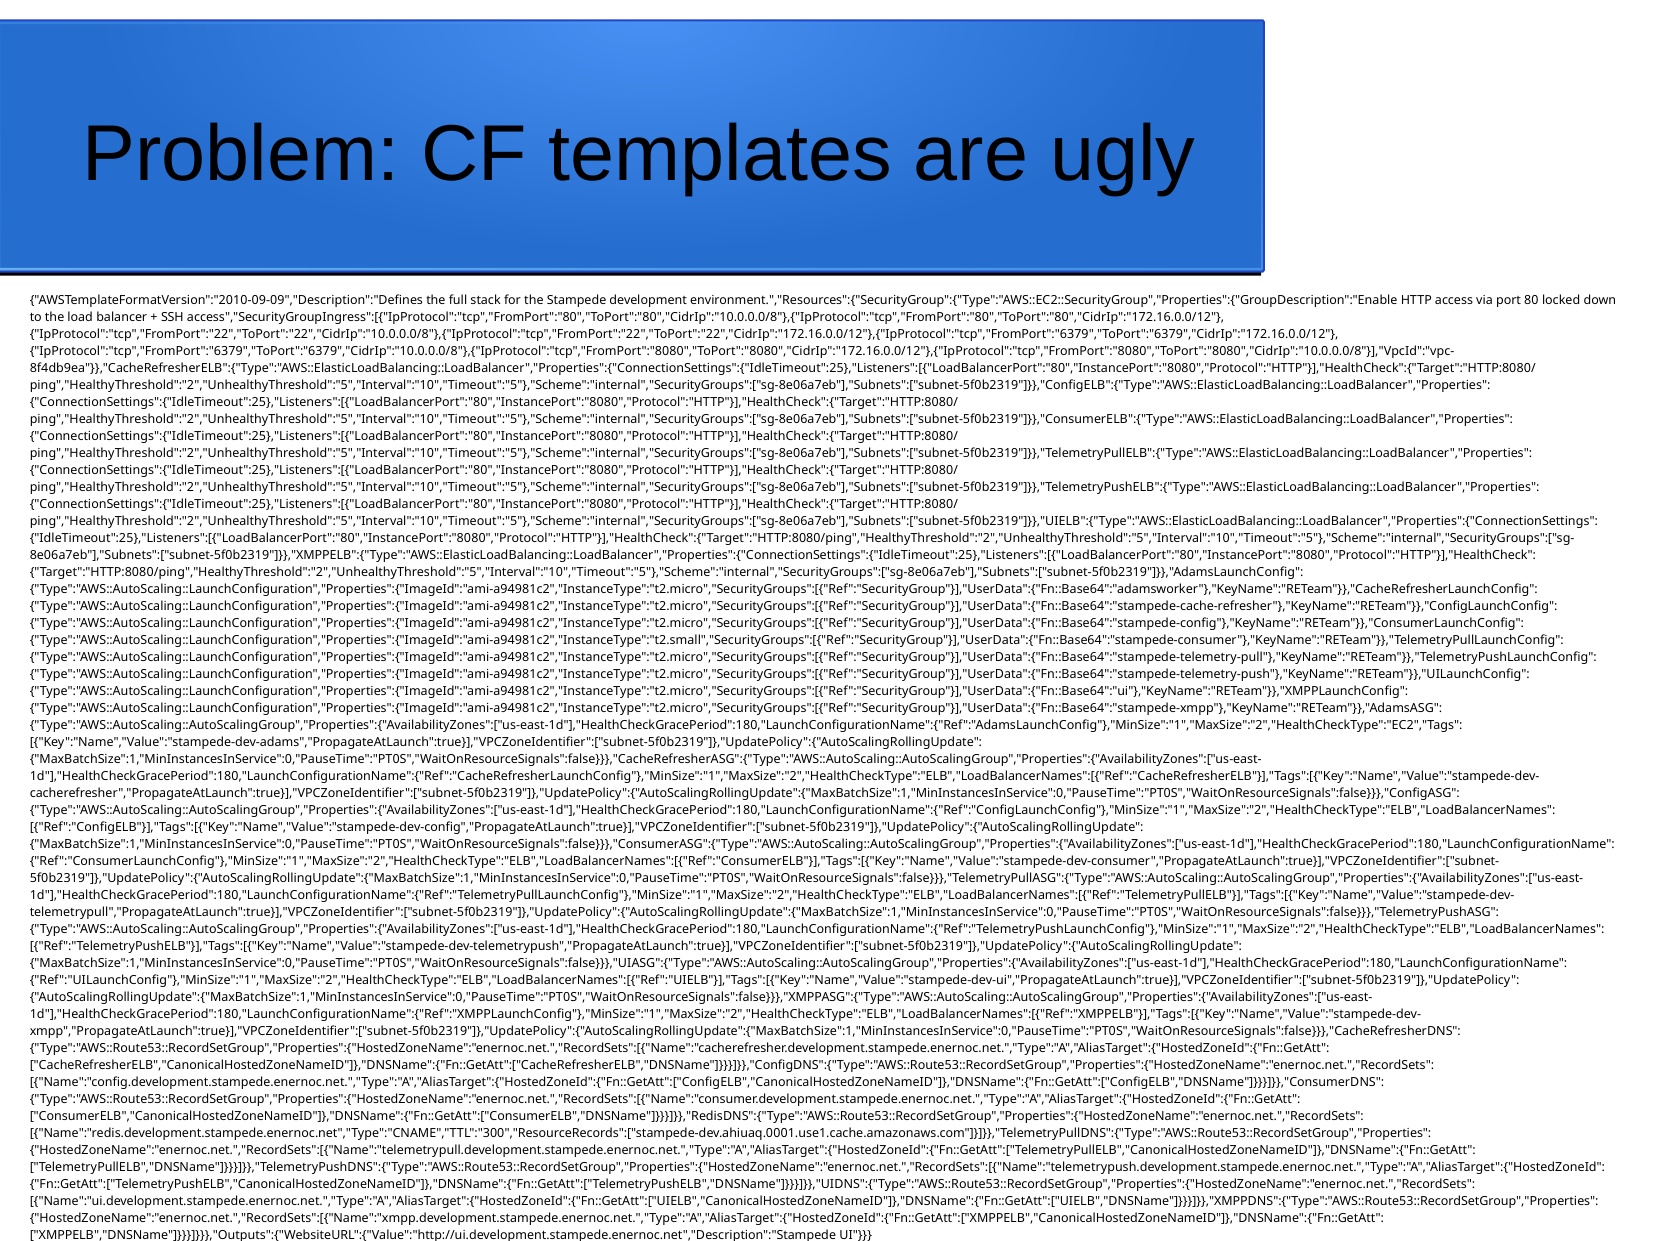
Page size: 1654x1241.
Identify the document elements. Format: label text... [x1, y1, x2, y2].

text_box {"AWSTemplateFormatVersion":"2010-09-09","Description":"Defines the full stack for the Stampede development environment.","Resources":{"SecurityGroup":{"Type":"AWS::EC2::SecurityGroup","Properties":{"GroupDescription":"Enable HTTP access via port 80 locked down to the load balancer + SSH access","SecurityGroupIngress":[{"IpProtocol":"tcp","FromPort":"80","ToPort":"80","CidrIp":"10.0.0.0/8"},{"IpProtocol":"tcp","FromPort":"80","ToPort":"80","CidrIp":"172.16.0.0/12"},{"IpProtocol":"tcp","FromPort":"22","ToPort":"22","CidrIp":"10.0.0.0/8"},{"IpProtocol":"tcp","FromPort":"22","ToPort":"22","CidrIp":"172.16.0.0/12"},{"IpProtocol":"tcp","FromPort":"6379","ToPort":"6379","CidrIp":"172.16.0.0/12"},{"IpProtocol":"tcp","FromPort":"6379","ToPort":"6379","CidrIp":"10.0.0.0/8"},{"IpProtocol":"tcp","FromPort":"8080","ToPort":"8080","CidrIp":"172.16.0.0/12"},{"IpProtocol":"tcp","FromPort":"8080","ToPort":"8080","CidrIp":"10.0.0.0/8"}],"VpcId":"vpc-8f4db9ea"}},"CacheRefresherELB":{"Type":"AWS::ElasticLoadBalancing::LoadBalancer","Properties":{"ConnectionSettings":{"IdleTimeout":25},"Listeners":[{"LoadBalancerPort":"80","InstancePort":"8080","Protocol":"HTTP"}],"HealthCheck":{"Target":"HTTP:8080/ping","HealthyThreshold":"2","UnhealthyThreshold":"5","Interval":"10","Timeout":"5"},"Scheme":"internal","SecurityGroups":["sg-8e06a7eb"],"Subnets":["subnet-5f0b2319"]}},"ConfigELB":{"Type":"AWS::ElasticLoadBalancing::LoadBalancer","Properties":{"ConnectionSettings":{"IdleTimeout":25},"Listeners":[{"LoadBalancerPort":"80","InstancePort":"8080","Protocol":"HTTP"}],"HealthCheck":{"Target":"HTTP:8080/ping","HealthyThreshold":"2","UnhealthyThreshold":"5","Interval":"10","Timeout":"5"},"Scheme":"internal","SecurityGroups":["sg-8e06a7eb"],"Subnets":["subnet-5f0b2319"]}},"ConsumerELB":{"Type":"AWS::ElasticLoadBalancing::LoadBalancer","Properties":{"ConnectionSettings":{"IdleTimeout":25},"Listeners":[{"LoadBalancerPort":"80","InstancePort":"8080","Protocol":"HTTP"}],"HealthCheck":{"Target":"HTTP:8080/ping","HealthyThreshold":"2","UnhealthyThreshold":"5","Interval":"10","Timeout":"5"},"Scheme":"internal","SecurityGroups":["sg-8e06a7eb"],"Subnets":["subnet-5f0b2319"]}},"TelemetryPullELB":{"Type":"AWS::ElasticLoadBalancing::LoadBalancer","Properties":{"ConnectionSettings":{"IdleTimeout":25},"Listeners":[{"LoadBalancerPort":"80","InstancePort":"8080","Protocol":"HTTP"}],"HealthCheck":{"Target":"HTTP:8080/ping","HealthyThreshold":"2","UnhealthyThreshold":"5","Interval":"10","Timeout":"5"},"Scheme":"internal","SecurityGroups":["sg-8e06a7eb"],"Subnets":["subnet-5f0b2319"]}},"TelemetryPushELB":{"Type":"AWS::ElasticLoadBalancing::LoadBalancer","Properties":{"ConnectionSettings":{"IdleTimeout":25},"Listeners":[{"LoadBalancerPort":"80","InstancePort":"8080","Protocol":"HTTP"}],"HealthCheck":{"Target":"HTTP:8080/ping","HealthyThreshold":"2","UnhealthyThreshold":"5","Interval":"10","Timeout":"5"},"Scheme":"internal","SecurityGroups":["sg-8e06a7eb"],"Subnets":["subnet-5f0b2319"]}},"UIELB":{"Type":"AWS::ElasticLoadBalancing::LoadBalancer","Properties":{"ConnectionSettings":{"IdleTimeout":25},"Listeners":[{"LoadBalancerPort":"80","InstancePort":"8080","Protocol":"HTTP"}],"HealthCheck":{"Target":"HTTP:8080/ping","HealthyThreshold":"2","UnhealthyThreshold":"5","Interval":"10","Timeout":"5"},"Scheme":"internal","SecurityGroups":["sg-8e06a7eb"],"Subnets":["subnet-5f0b2319"]}},"XMPPELB":{"Type":"AWS::ElasticLoadBalancing::LoadBalancer","Properties":{"ConnectionSettings":{"IdleTimeout":25},"Listeners":[{"LoadBalancerPort":"80","InstancePort":"8080","Protocol":"HTTP"}],"HealthCheck":{"Target":"HTTP:8080/ping","HealthyThreshold":"2","UnhealthyThreshold":"5","Interval":"10","Timeout":"5"},"Scheme":"internal","SecurityGroups":["sg-8e06a7eb"],"Subnets":["subnet-5f0b2319"]}},"AdamsLaunchConfig":{"Type":"AWS::AutoScaling::LaunchConfiguration","Properties":{"ImageId":"ami-a94981c2","InstanceType":"t2.micro","SecurityGroups":[{"Ref":"SecurityGroup"}],"UserData":{"Fn::Base64":"adamsworker"},"KeyName":"RETeam"}},"CacheRefresherLaunchConfig":{"Type":"AWS::AutoScaling::LaunchConfiguration","Properties":{"ImageId":"ami-a94981c2","InstanceType":"t2.micro","SecurityGroups":[{"Ref":"SecurityGroup"}],"UserData":{"Fn::Base64":"stampede-cache-refresher"},"KeyName":"RETeam"}},"ConfigLaunchConfig":{"Type":"AWS::AutoScaling::LaunchConfiguration","Properties":{"ImageId":"ami-a94981c2","InstanceType":"t2.micro","SecurityGroups":[{"Ref":"SecurityGroup"}],"UserData":{"Fn::Base64":"stampede-config"},"KeyName":"RETeam"}},"ConsumerLaunchConfig":{"Type":"AWS::AutoScaling::LaunchConfiguration","Properties":{"ImageId":"ami-a94981c2","InstanceType":"t2.small","SecurityGroups":[{"Ref":"SecurityGroup"}],"UserData":{"Fn::Base64":"stampede-consumer"},"KeyName":"RETeam"}},"TelemetryPullLaunchConfig":{"Type":"AWS::AutoScaling::LaunchConfiguration","Properties":{"ImageId":"ami-a94981c2","InstanceType":"t2.micro","SecurityGroups":[{"Ref":"SecurityGroup"}],"UserData":{"Fn::Base64":"stampede-telemetry-pull"},"KeyName":"RETeam"}},"TelemetryPushLaunchConfig":{"Type":"AWS::AutoScaling::LaunchConfiguration","Properties":{"ImageId":"ami-a94981c2","InstanceType":"t2.micro","SecurityGroups":[{"Ref":"SecurityGroup"}],"UserData":{"Fn::Base64":"stampede-telemetry-push"},"KeyName":"RETeam"}},"UILaunchConfig":{"Type":"AWS::AutoScaling::LaunchConfiguration","Properties":{"ImageId":"ami-a94981c2","InstanceType":"t2.micro","SecurityGroups":[{"Ref":"SecurityGroup"}],"UserData":{"Fn::Base64":"ui"},"KeyName":"RETeam"}},"XMPPLaunchConfig":{"Type":"AWS::AutoScaling::LaunchConfiguration","Properties":{"ImageId":"ami-a94981c2","InstanceType":"t2.micro","SecurityGroups":[{"Ref":"SecurityGroup"}],"UserData":{"Fn::Base64":"stampede-xmpp"},"KeyName":"RETeam"}},"AdamsASG":{"Type":"AWS::AutoScaling::AutoScalingGroup","Properties":{"AvailabilityZones":["us-east-1d"],"HealthCheckGracePeriod":180,"LaunchConfigurationName":{"Ref":"AdamsLaunchConfig"},"MinSize":"1","MaxSize":"2","HealthCheckType":"EC2","Tags":[{"Key":"Name","Value":"stampede-dev-adams","PropagateAtLaunch":true}],"VPCZoneIdentifier":["subnet-5f0b2319"]},"UpdatePolicy":{"AutoScalingRollingUpdate":{"MaxBatchSize":1,"MinInstancesInService":0,"PauseTime":"PT0S","WaitOnResourceSignals":false}}},"CacheRefresherASG":{"Type":"AWS::AutoScaling::AutoScalingGroup","Properties":{"AvailabilityZones":["us-east-1d"],"HealthCheckGracePeriod":180,"LaunchConfigurationName":{"Ref":"CacheRefresherLaunchConfig"},"MinSize":"1","MaxSize":"2","HealthCheckType":"ELB","LoadBalancerNames":[{"Ref":"CacheRefresherELB"}],"Tags":[{"Key":"Name","Value":"stampede-dev-cacherefresher","PropagateAtLaunch":true}],"VPCZoneIdentifier":["subnet-5f0b2319"]},"UpdatePolicy":{"AutoScalingRollingUpdate":{"MaxBatchSize":1,"MinInstancesInService":0,"PauseTime":"PT0S","WaitOnResourceSignals":false}}},"ConfigASG":{"Type":"AWS::AutoScaling::AutoScalingGroup","Properties":{"AvailabilityZones":["us-east-1d"],"HealthCheckGracePeriod":180,"LaunchConfigurationName":{"Ref":"ConfigLaunchConfig"},"MinSize":"1","MaxSize":"2","HealthCheckType":"ELB","LoadBalancerNames":[{"Ref":"ConfigELB"}],"Tags":[{"Key":"Name","Value":"stampede-dev-config","PropagateAtLaunch":true}],"VPCZoneIdentifier":["subnet-5f0b2319"]},"UpdatePolicy":{"AutoScalingRollingUpdate":{"MaxBatchSize":1,"MinInstancesInService":0,"PauseTime":"PT0S","WaitOnResourceSignals":false}}},"ConsumerASG":{"Type":"AWS::AutoScaling::AutoScalingGroup","Properties":{"AvailabilityZones":["us-east-1d"],"HealthCheckGracePeriod":180,"LaunchConfigurationName":{"Ref":"ConsumerLaunchConfig"},"MinSize":"1","MaxSize":"2","HealthCheckType":"ELB","LoadBalancerNames":[{"Ref":"ConsumerELB"}],"Tags":[{"Key":"Name","Value":"stampede-dev-consumer","PropagateAtLaunch":true}],"VPCZoneIdentifier":["subnet-5f0b2319"]},"UpdatePolicy":{"AutoScalingRollingUpdate":{"MaxBatchSize":1,"MinInstancesInService":0,"PauseTime":"PT0S","WaitOnResourceSignals":false}}},"TelemetryPullASG":{"Type":"AWS::AutoScaling::AutoScalingGroup","Properties":{"AvailabilityZones":["us-east-1d"],"HealthCheckGracePeriod":180,"LaunchConfigurationName":{"Ref":"TelemetryPullLaunchConfig"},"MinSize":"1","MaxSize":"2","HealthCheckType":"ELB","LoadBalancerNames":[{"Ref":"TelemetryPullELB"}],"Tags":[{"Key":"Name","Value":"stampede-dev-telemetrypull","PropagateAtLaunch":true}],"VPCZoneIdentifier":["subnet-5f0b2319"]},"UpdatePolicy":{"AutoScalingRollingUpdate":{"MaxBatchSize":1,"MinInstancesInService":0,"PauseTime":"PT0S","WaitOnResourceSignals":false}}},"TelemetryPushASG":{"Type":"AWS::AutoScaling::AutoScalingGroup","Properties":{"AvailabilityZones":["us-east-1d"],"HealthCheckGracePeriod":180,"LaunchConfigurationName":{"Ref":"TelemetryPushLaunchConfig"},"MinSize":"1","MaxSize":"2","HealthCheckType":"ELB","LoadBalancerNames":[{"Ref":"TelemetryPushELB"}],"Tags":[{"Key":"Name","Value":"stampede-dev-telemetrypush","PropagateAtLaunch":true}],"VPCZoneIdentifier":["subnet-5f0b2319"]},"UpdatePolicy":{"AutoScalingRollingUpdate":{"MaxBatchSize":1,"MinInstancesInService":0,"PauseTime":"PT0S","WaitOnResourceSignals":false}}},"UIASG":{"Type":"AWS::AutoScaling::AutoScalingGroup","Properties":{"AvailabilityZones":["us-east-1d"],"HealthCheckGracePeriod":180,"LaunchConfigurationName":{"Ref":"UILaunchConfig"},"MinSize":"1","MaxSize":"2","HealthCheckType":"ELB","LoadBalancerNames":[{"Ref":"UIELB"}],"Tags":[{"Key":"Name","Value":"stampede-dev-ui","PropagateAtLaunch":true}],"VPCZoneIdentifier":["subnet-5f0b2319"]},"UpdatePolicy":{"AutoScalingRollingUpdate":{"MaxBatchSize":1,"MinInstancesInService":0,"PauseTime":"PT0S","WaitOnResourceSignals":false}}},"XMPPASG":{"Type":"AWS::AutoScaling::AutoScalingGroup","Properties":{"AvailabilityZones":["us-east-1d"],"HealthCheckGracePeriod":180,"LaunchConfigurationName":{"Ref":"XMPPLaunchConfig"},"MinSize":"1","MaxSize":"2","HealthCheckType":"ELB","LoadBalancerNames":[{"Ref":"XMPPELB"}],"Tags":[{"Key":"Name","Value":"stampede-dev-xmpp","PropagateAtLaunch":true}],"VPCZoneIdentifier":["subnet-5f0b2319"]},"UpdatePolicy":{"AutoScalingRollingUpdate":{"MaxBatchSize":1,"MinInstancesInService":0,"PauseTime":"PT0S","WaitOnResourceSignals":false}}},"CacheRefresherDNS":{"Type":"AWS::Route53::RecordSetGroup","Properties":{"HostedZoneName":"enernoc.net.","RecordSets":[{"Name":"cacherefresher.development.stampede.enernoc.net.","Type":"A","AliasTarget":{"HostedZoneId":{"Fn::GetAtt":["CacheRefresherELB","CanonicalHostedZoneNameID"]},"DNSName":{"Fn::GetAtt":["CacheRefresherELB","DNSName"]}}}]}},"ConfigDNS":{"Type":"AWS::Route53::RecordSetGroup","Properties":{"HostedZoneName":"enernoc.net.","RecordSets":[{"Name":"config.development.stampede.enernoc.net.","Type":"A","AliasTarget":{"HostedZoneId":{"Fn::GetAtt":["ConfigELB","CanonicalHostedZoneNameID"]},"DNSName":{"Fn::GetAtt":["ConfigELB","DNSName"]}}}]}},"ConsumerDNS":{"Type":"AWS::Route53::RecordSetGroup","Properties":{"HostedZoneName":"enernoc.net.","RecordSets":[{"Name":"consumer.development.stampede.enernoc.net.","Type":"A","AliasTarget":{"HostedZoneId":{"Fn::GetAtt":["ConsumerELB","CanonicalHostedZoneNameID"]},"DNSName":{"Fn::GetAtt":["ConsumerELB","DNSName"]}}}]}},"RedisDNS":{"Type":"AWS::Route53::RecordSetGroup","Properties":{"HostedZoneName":"enernoc.net.","RecordSets":[{"Name":"redis.development.stampede.enernoc.net","Type":"CNAME","TTL":"300","ResourceRecords":["stampede-dev.ahiuaq.0001.use1.cache.amazonaws.com"]}]}},"TelemetryPullDNS":{"Type":"AWS::Route53::RecordSetGroup","Properties":{"HostedZoneName":"enernoc.net.","RecordSets":[{"Name":"telemetrypull.development.stampede.enernoc.net.","Type":"A","AliasTarget":{"HostedZoneId":{"Fn::GetAtt":["TelemetryPullELB","CanonicalHostedZoneNameID"]},"DNSName":{"Fn::GetAtt":["TelemetryPullELB","DNSName"]}}}]}},"TelemetryPushDNS":{"Type":"AWS::Route53::RecordSetGroup","Properties":{"HostedZoneName":"enernoc.net.","RecordSets":[{"Name":"telemetrypush.development.stampede.enernoc.net.","Type":"A","AliasTarget":{"HostedZoneId":{"Fn::GetAtt":["TelemetryPushELB","CanonicalHostedZoneNameID"]},"DNSName":{"Fn::GetAtt":["TelemetryPushELB","DNSName"]}}}]}},"UIDNS":{"Type":"AWS::Route53::RecordSetGroup","Properties":{"HostedZoneName":"enernoc.net.","RecordSets":[{"Name":"ui.development.stampede.enernoc.net.","Type":"A","AliasTarget":{"HostedZoneId":{"Fn::GetAtt":["UIELB","CanonicalHostedZoneNameID"]},"DNSName":{"Fn::GetAtt":["UIELB","DNSName"]}}}]}},"XMPPDNS":{"Type":"AWS::Route53::RecordSetGroup","Properties":{"HostedZoneName":"enernoc.net.","RecordSets":[{"Name":"xmpp.development.stampede.enernoc.net.","Type":"A","AliasTarget":{"HostedZoneId":{"Fn::GetAtt":["XMPPELB","CanonicalHostedZoneNameID"]},"DNSName":{"Fn::GetAtt":["XMPPELB","DNSName"]}}}]}}},"Outputs":{"WebsiteURL":{"Value":"http://ui.development.stampede.enernoc.net","Description":"Stampede UI"}}} [15, 283, 1636, 1214]
title Problem: CF templates are ugly [82, 49, 1571, 210]
text_box [30, 210, 1621, 281]
